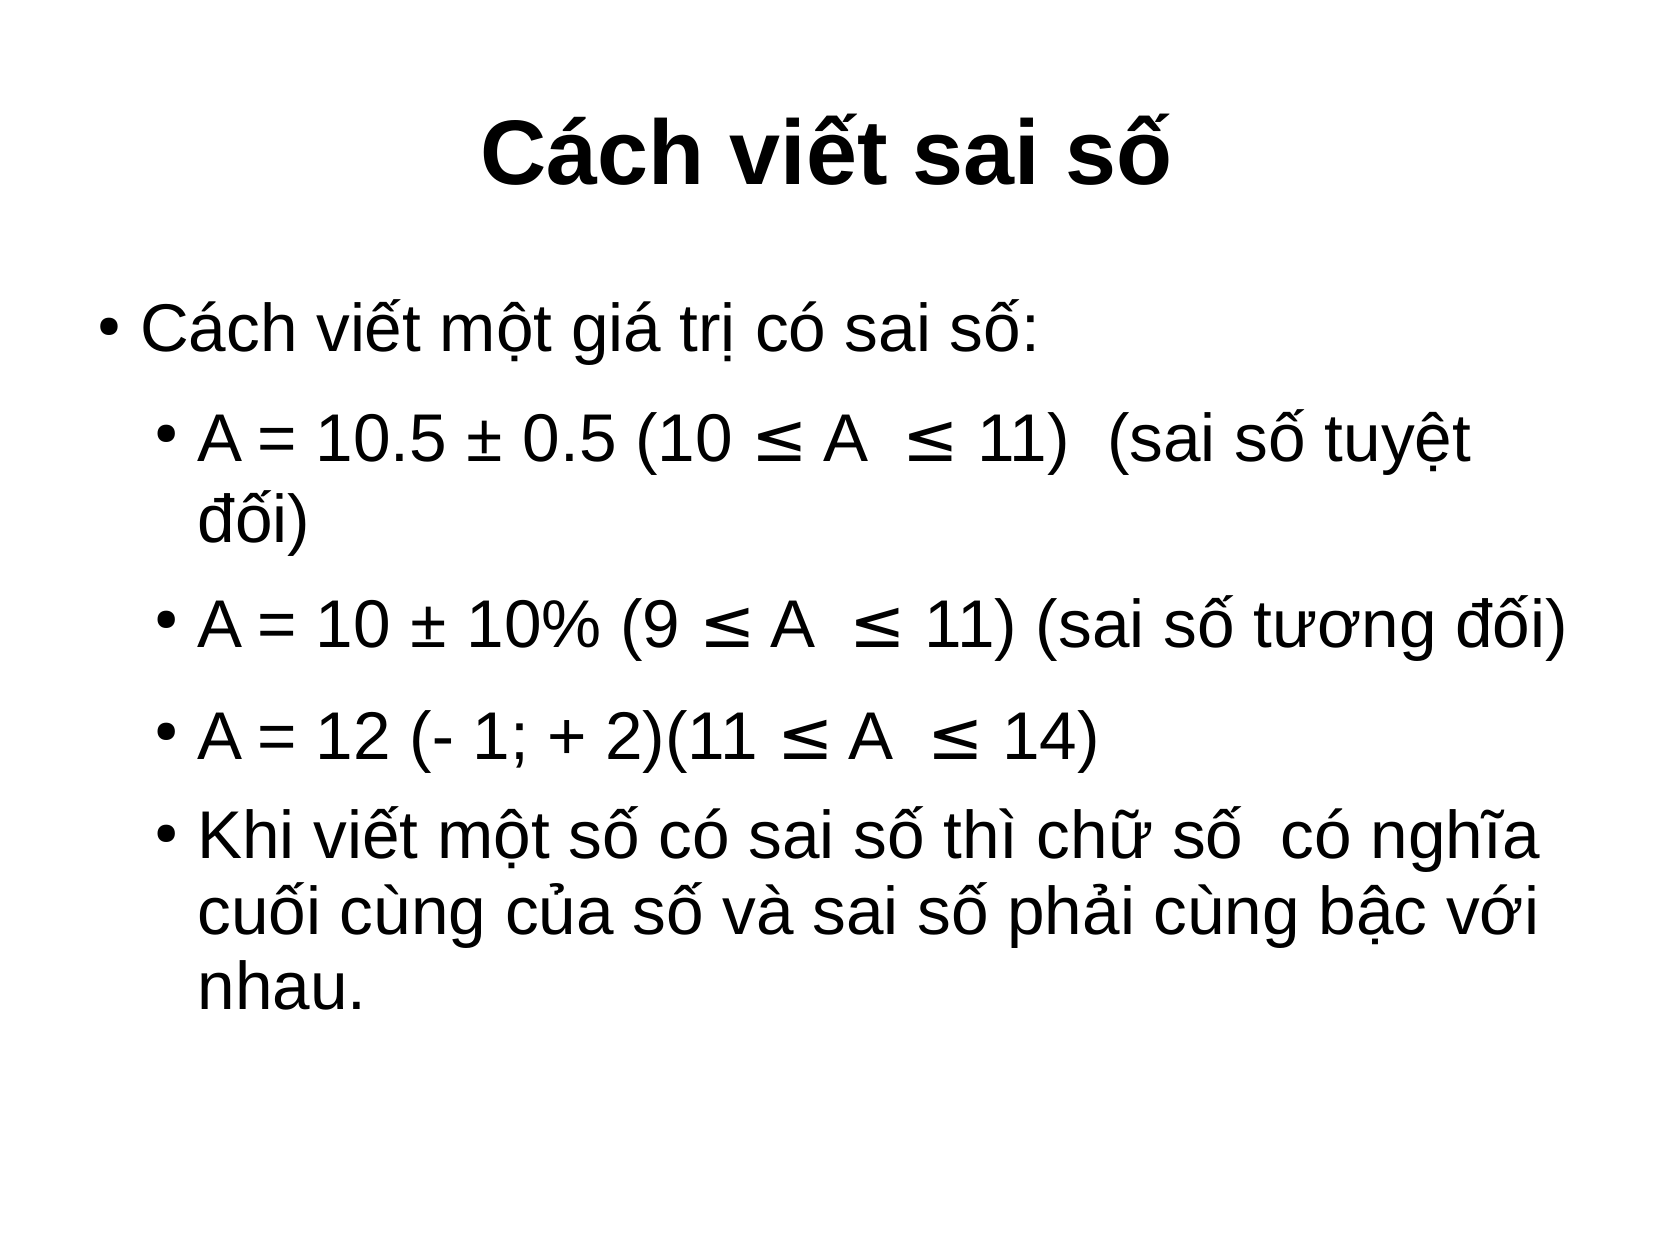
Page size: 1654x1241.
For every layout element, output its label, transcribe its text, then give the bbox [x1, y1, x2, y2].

list Cách viết một giá trị có sai số: A = 10.5 ± 0.5 (10 ≤ A ≤ 11) (sai số tuyệt đối) A = 10 ± 10% (9 ≤ A ≤ 11) (sai số tương đối) A = 12 (- 1; + 2)(11 ≤ A ≤ 14) Khi viết một số có sai số thì chữ số có nghĩa cuối cùng của số và sai số phải cùng bậc với nhau. [82, 290, 1571, 1109]
title Cách viết sai số [82, 49, 1571, 257]
